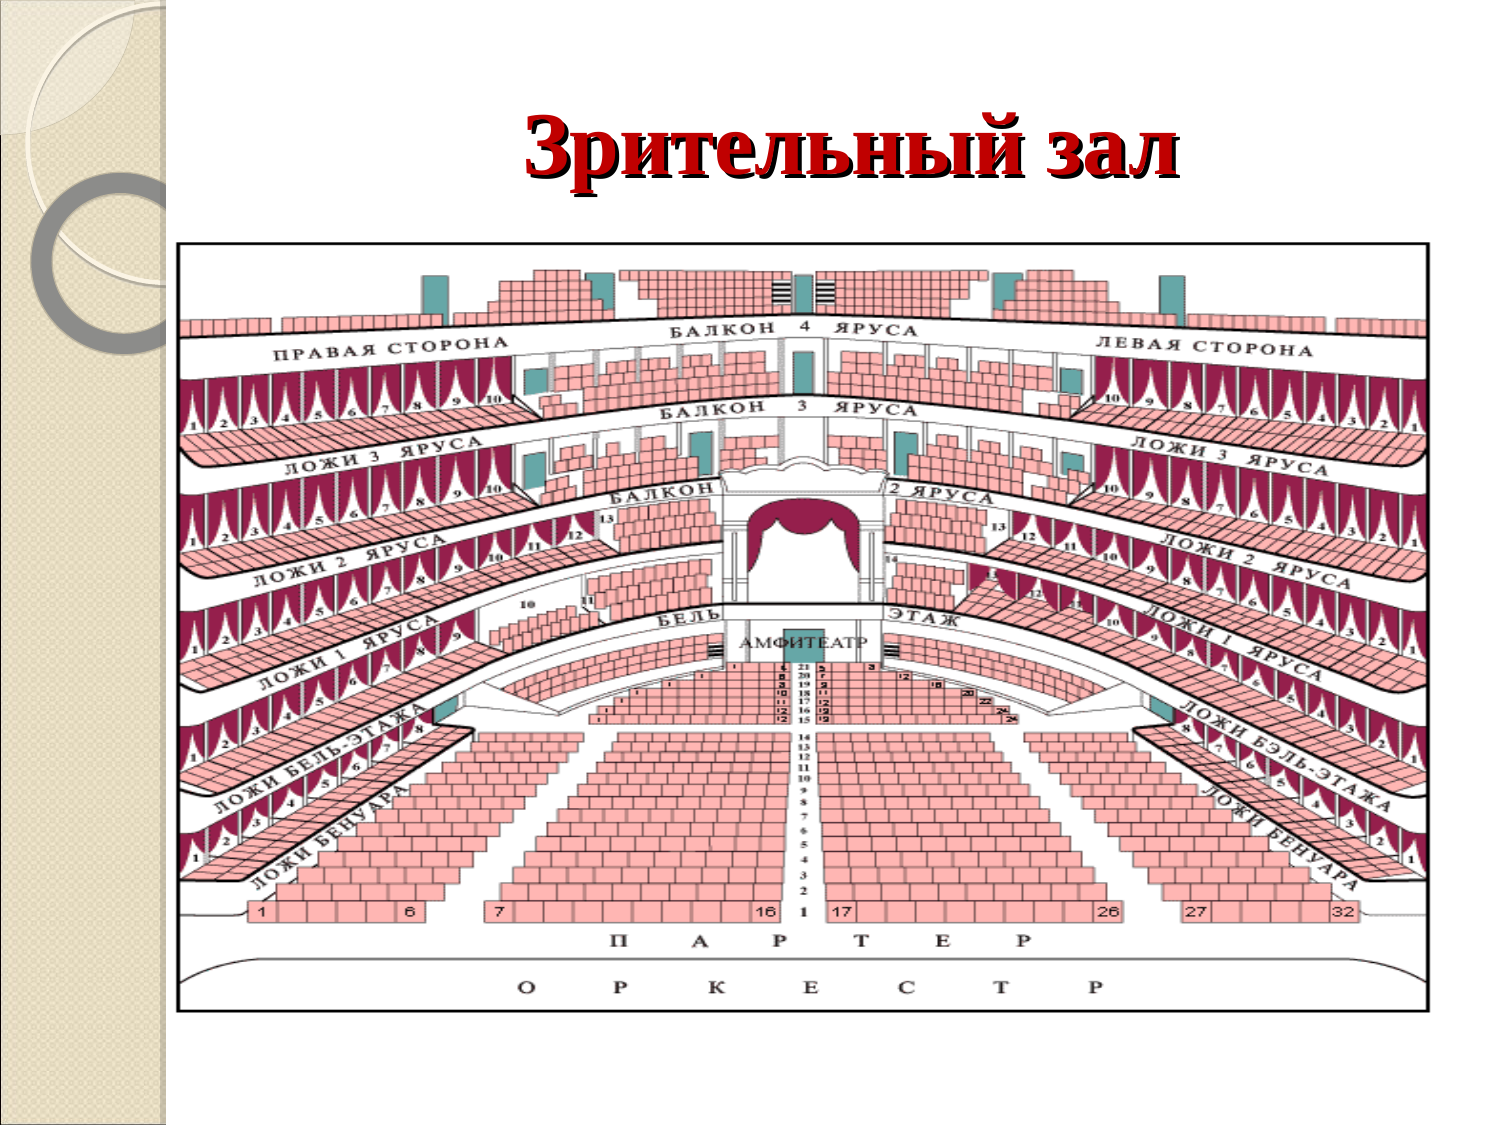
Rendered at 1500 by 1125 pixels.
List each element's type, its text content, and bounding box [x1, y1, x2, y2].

title Зрительный зал [235, 45, 1466, 233]
picture [171, 237, 1436, 1026]
